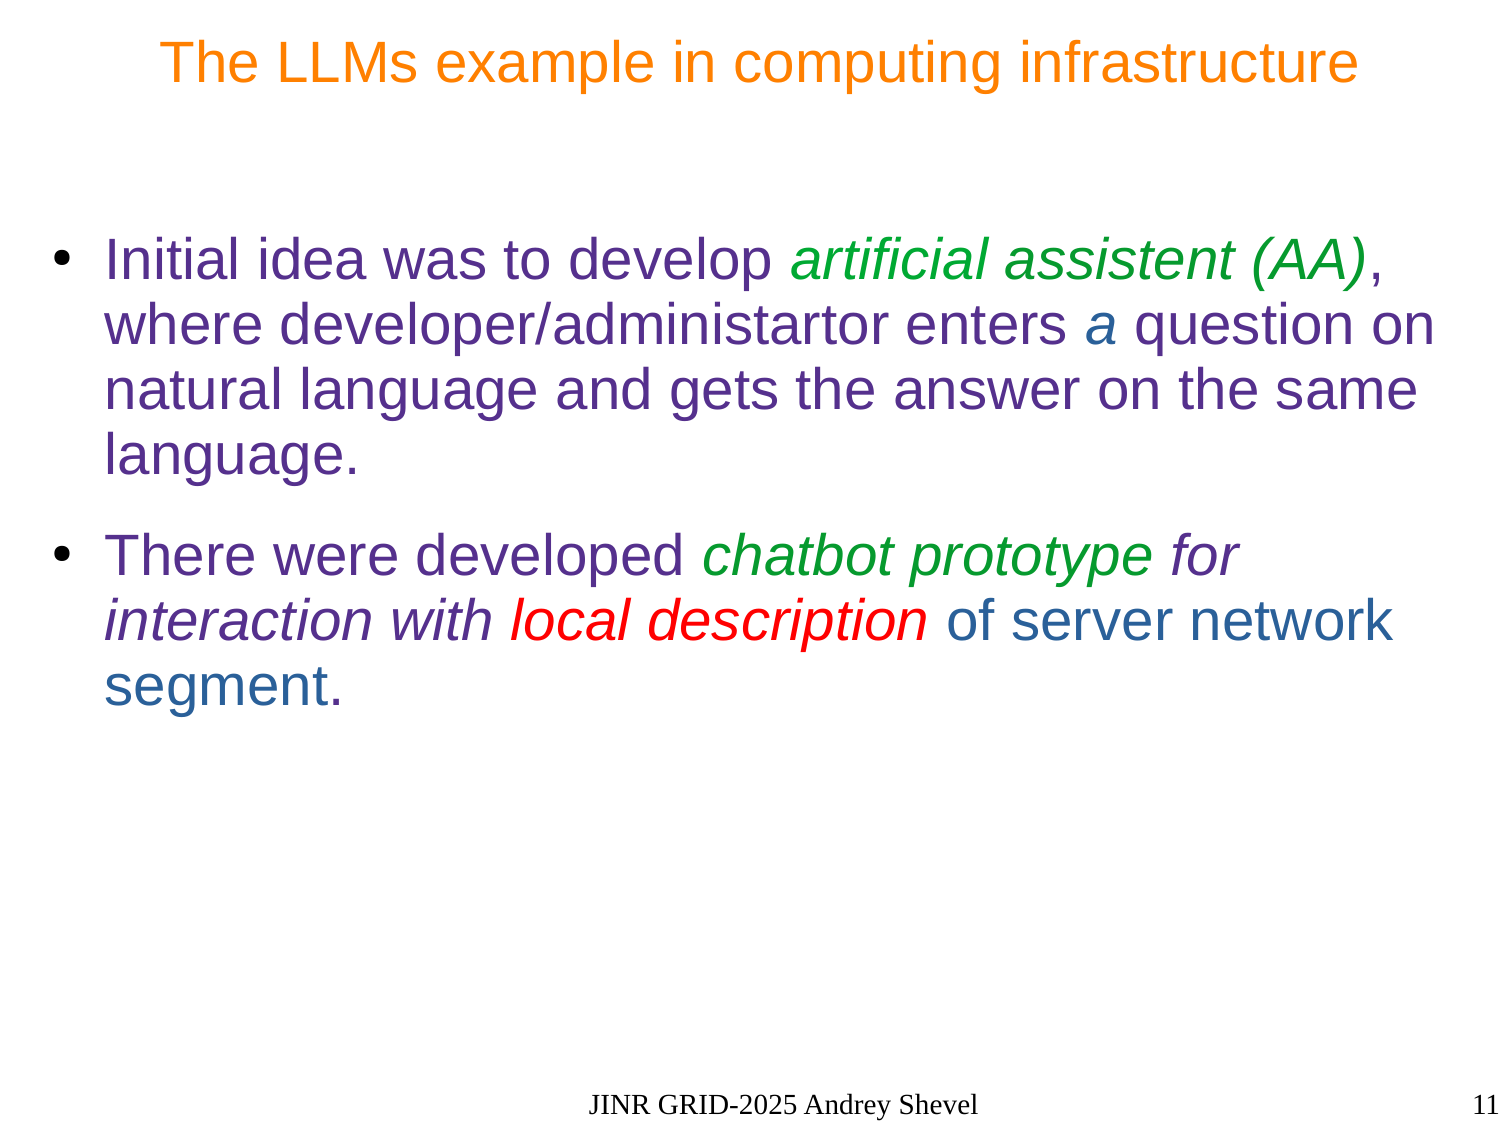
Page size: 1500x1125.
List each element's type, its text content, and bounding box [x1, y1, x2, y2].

title The LLMs example in computing infrastructure [37, 0, 1500, 128]
list Initial idea was to develop artificial assistent (AA), where developer/administartor enters a question on natural language and gets the answer on the same language. There were developed chatbot prototype for interaction with local description of server network segment. [34, 226, 1497, 826]
